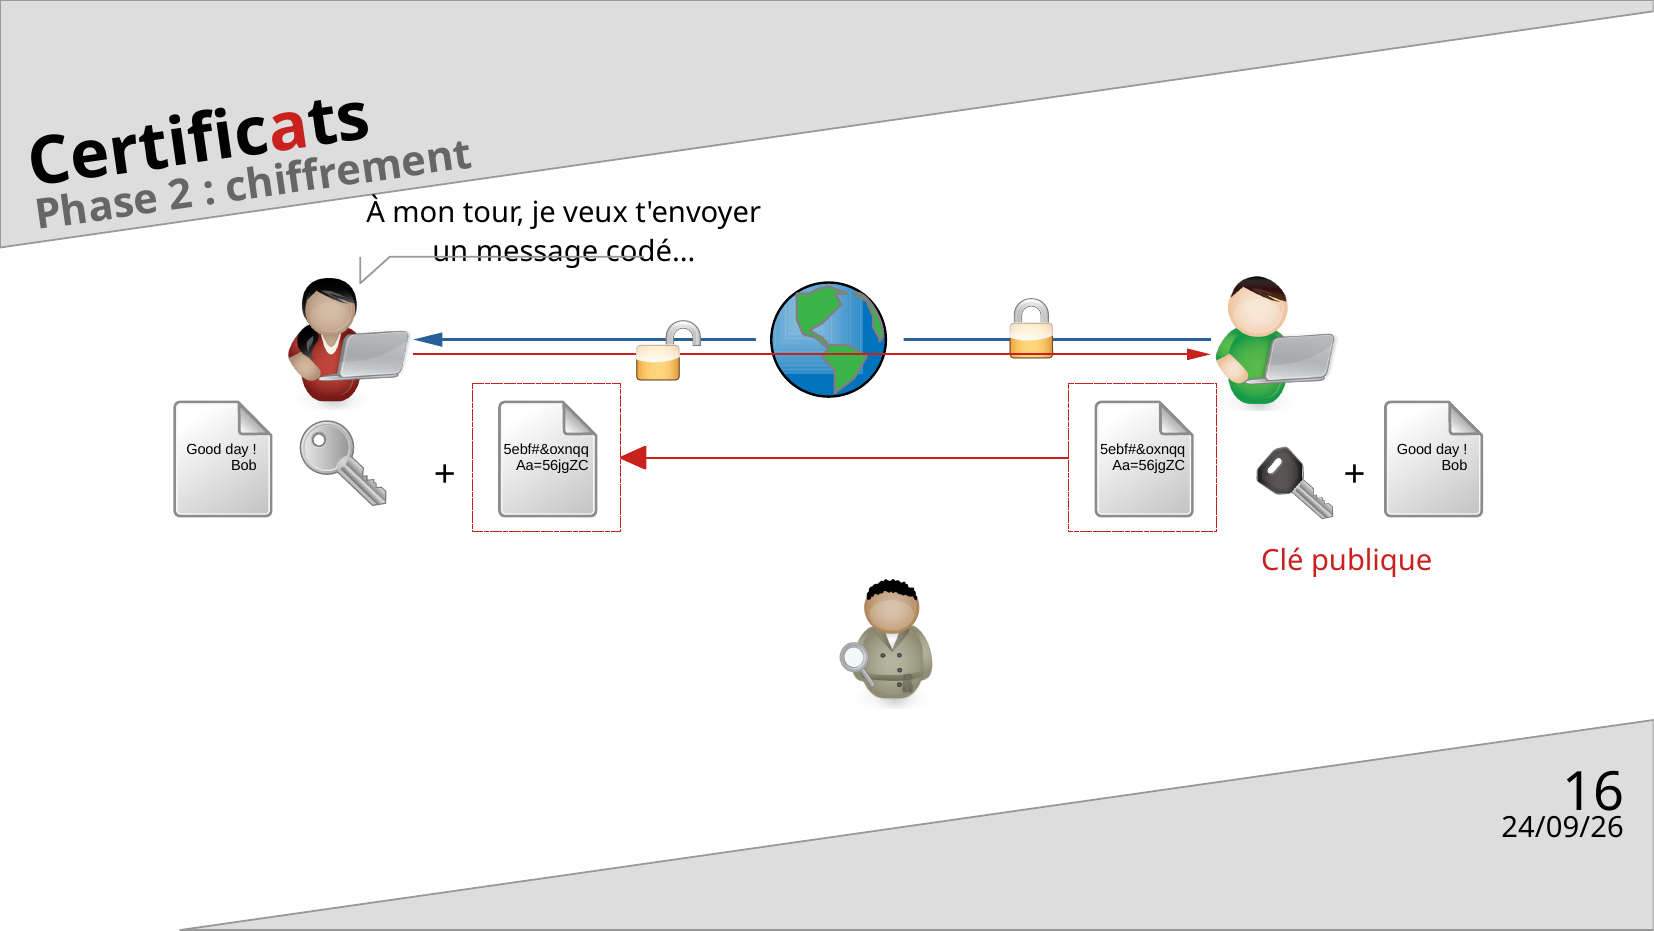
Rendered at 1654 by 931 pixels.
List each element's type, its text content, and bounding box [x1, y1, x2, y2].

picture [472, 383, 621, 532]
picture [998, 295, 1066, 353]
picture [1068, 268, 1341, 532]
text_box [755, 265, 904, 353]
picture [362, 270, 372, 279]
picture [1358, 383, 1506, 532]
picture [628, 316, 709, 384]
text_box + [1335, 445, 1358, 502]
picture [1254, 442, 1335, 523]
picture [998, 355, 1066, 363]
text_box [757, 355, 902, 414]
title Certificats [16, 0, 1501, 182]
title Phase 2 : chiffrement [30, 80, 753, 245]
text_box À mon tour, je veux t'envoyer un message codé... [360, 183, 726, 266]
picture [147, 270, 414, 532]
text_box Clé publique [1246, 531, 1448, 587]
picture [833, 573, 945, 709]
text_box + [419, 445, 471, 502]
